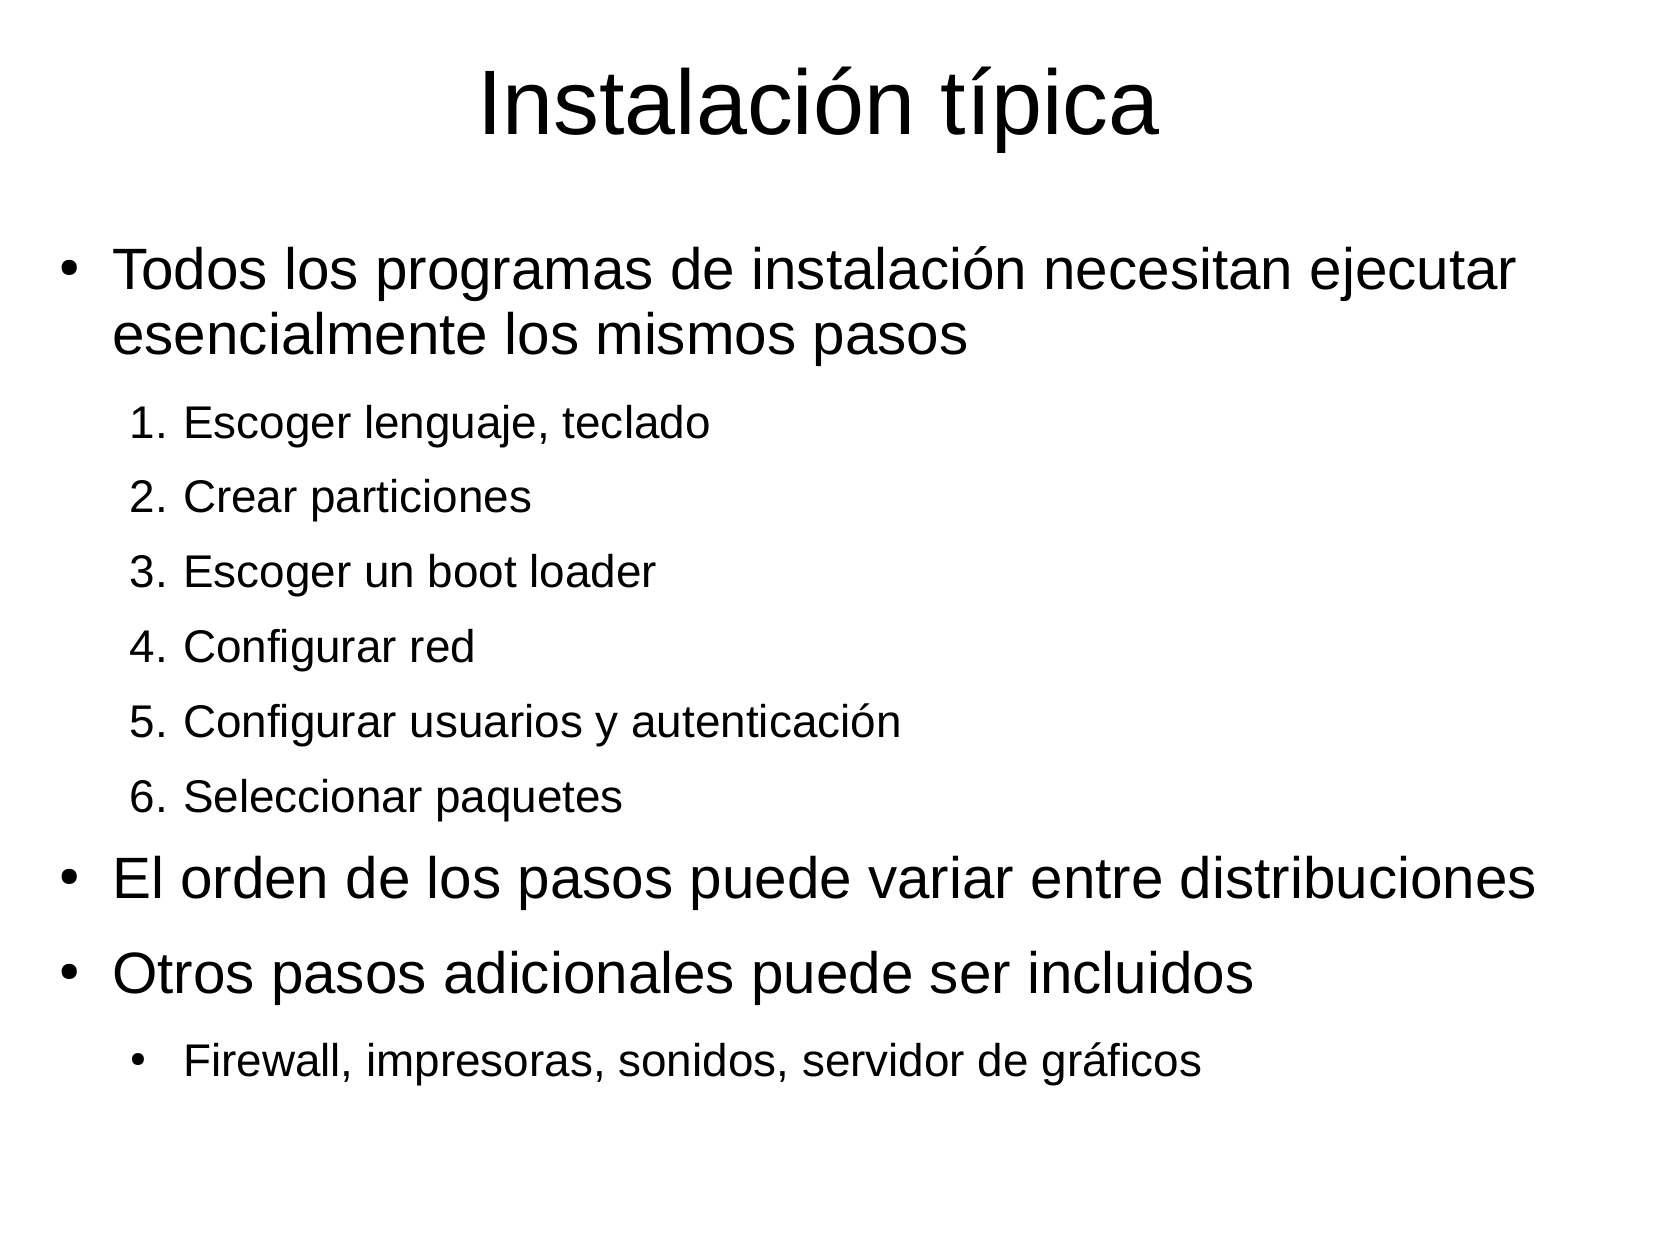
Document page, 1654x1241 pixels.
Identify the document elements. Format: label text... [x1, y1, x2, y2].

title Instalación típica [75, 51, 1564, 155]
list Todos los programas de instalación necesitan ejecutar esencialmente los mismos pasos Escoger lenguaje, teclado Crear particiones Escoger un boot loader Configurar red Configurar usuarios y autenticación Seleccionar paquetes El orden de los pasos puede variar entre distribuciones Otros pasos adicionales puede ser incluidos Firewall, impresoras, sonidos, servidor de gráficos [41, 237, 1613, 1087]
